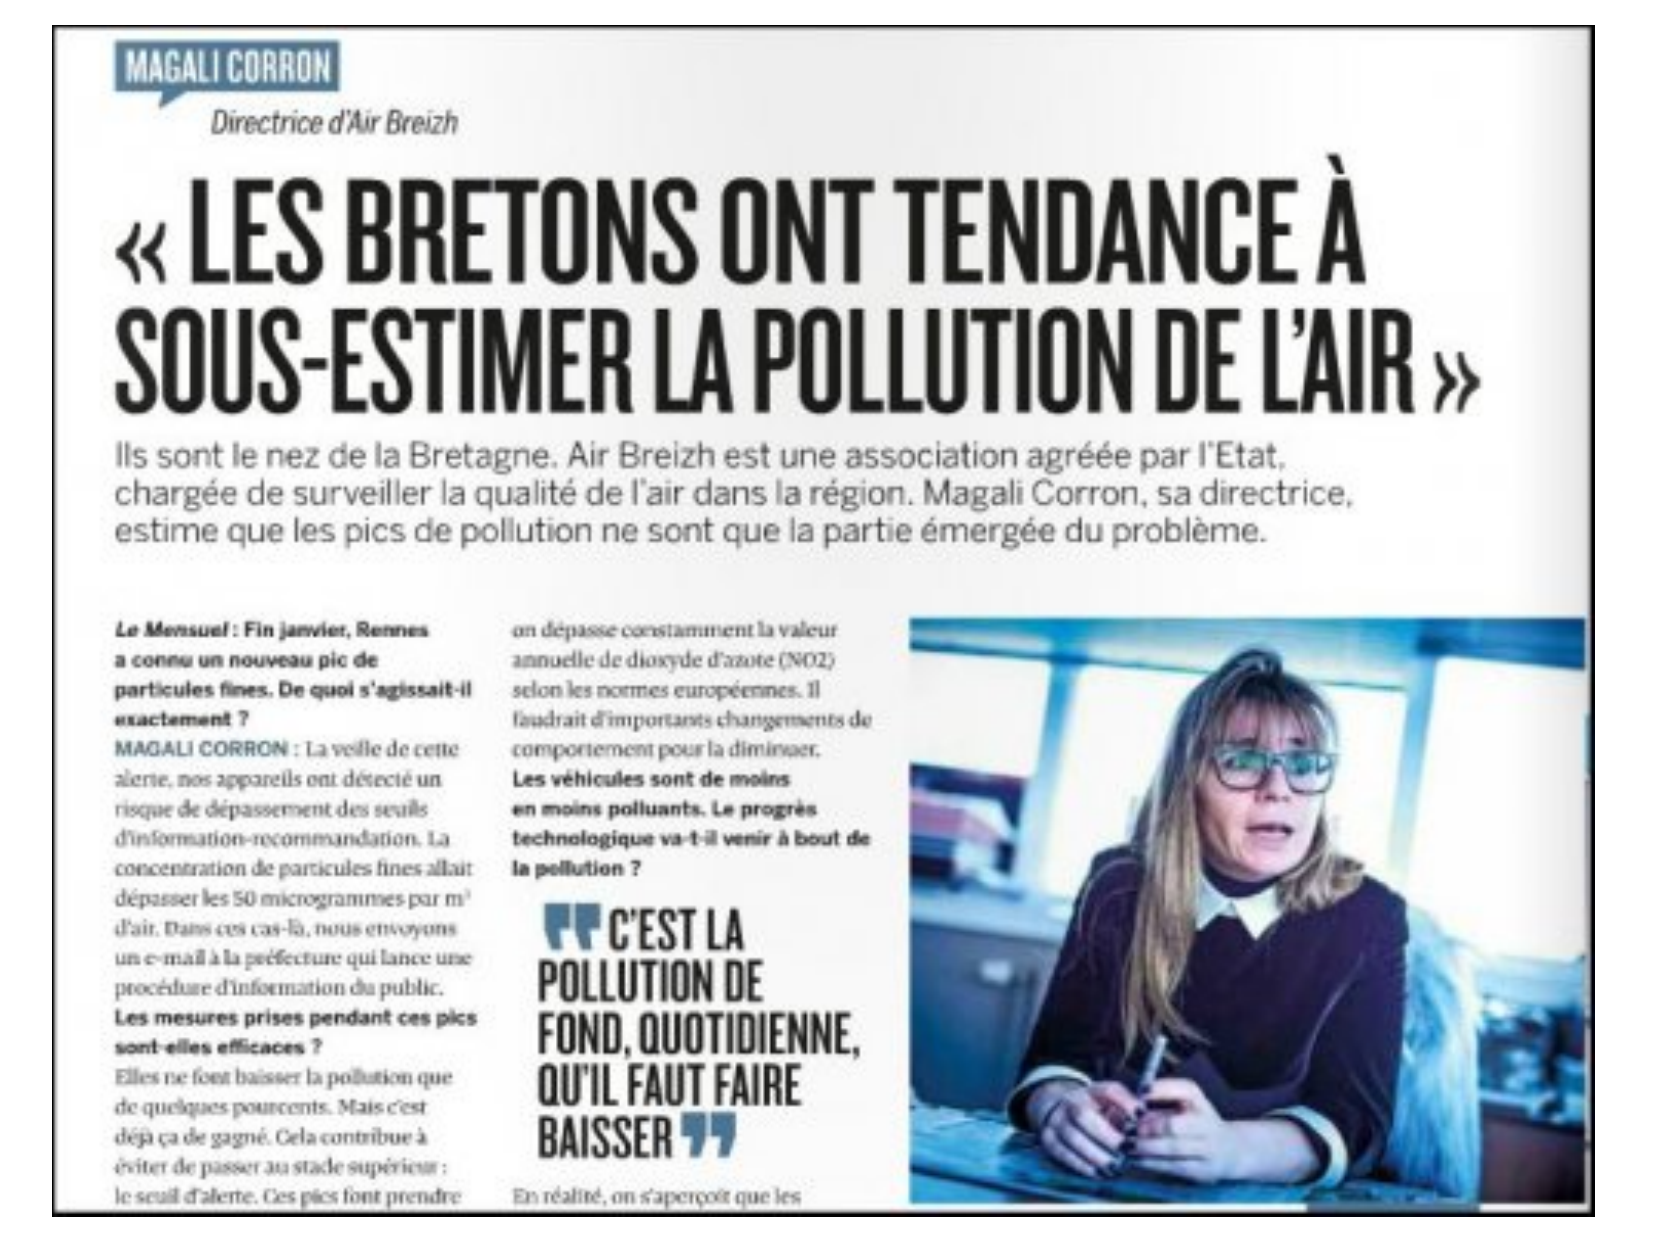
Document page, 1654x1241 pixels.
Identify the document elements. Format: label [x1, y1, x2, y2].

picture [52, 25, 1595, 1217]
